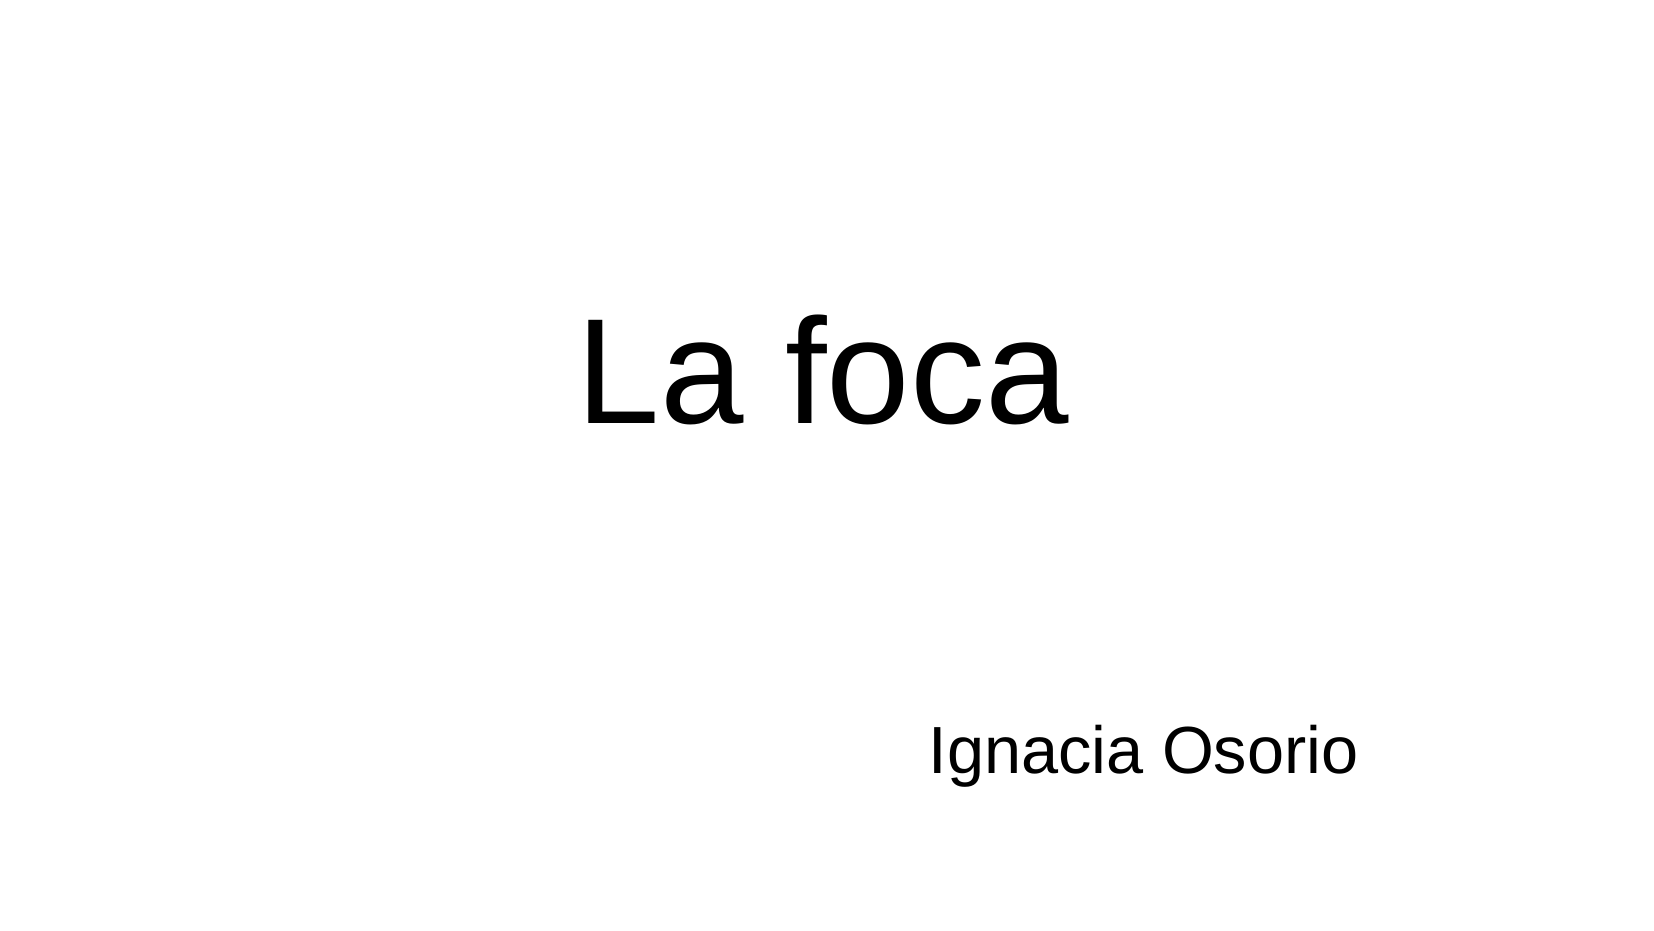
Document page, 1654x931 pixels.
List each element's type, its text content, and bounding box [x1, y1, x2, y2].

subtitle Ignacia Osorio [712, 675, 1576, 826]
title La foca [75, 217, 1571, 526]
